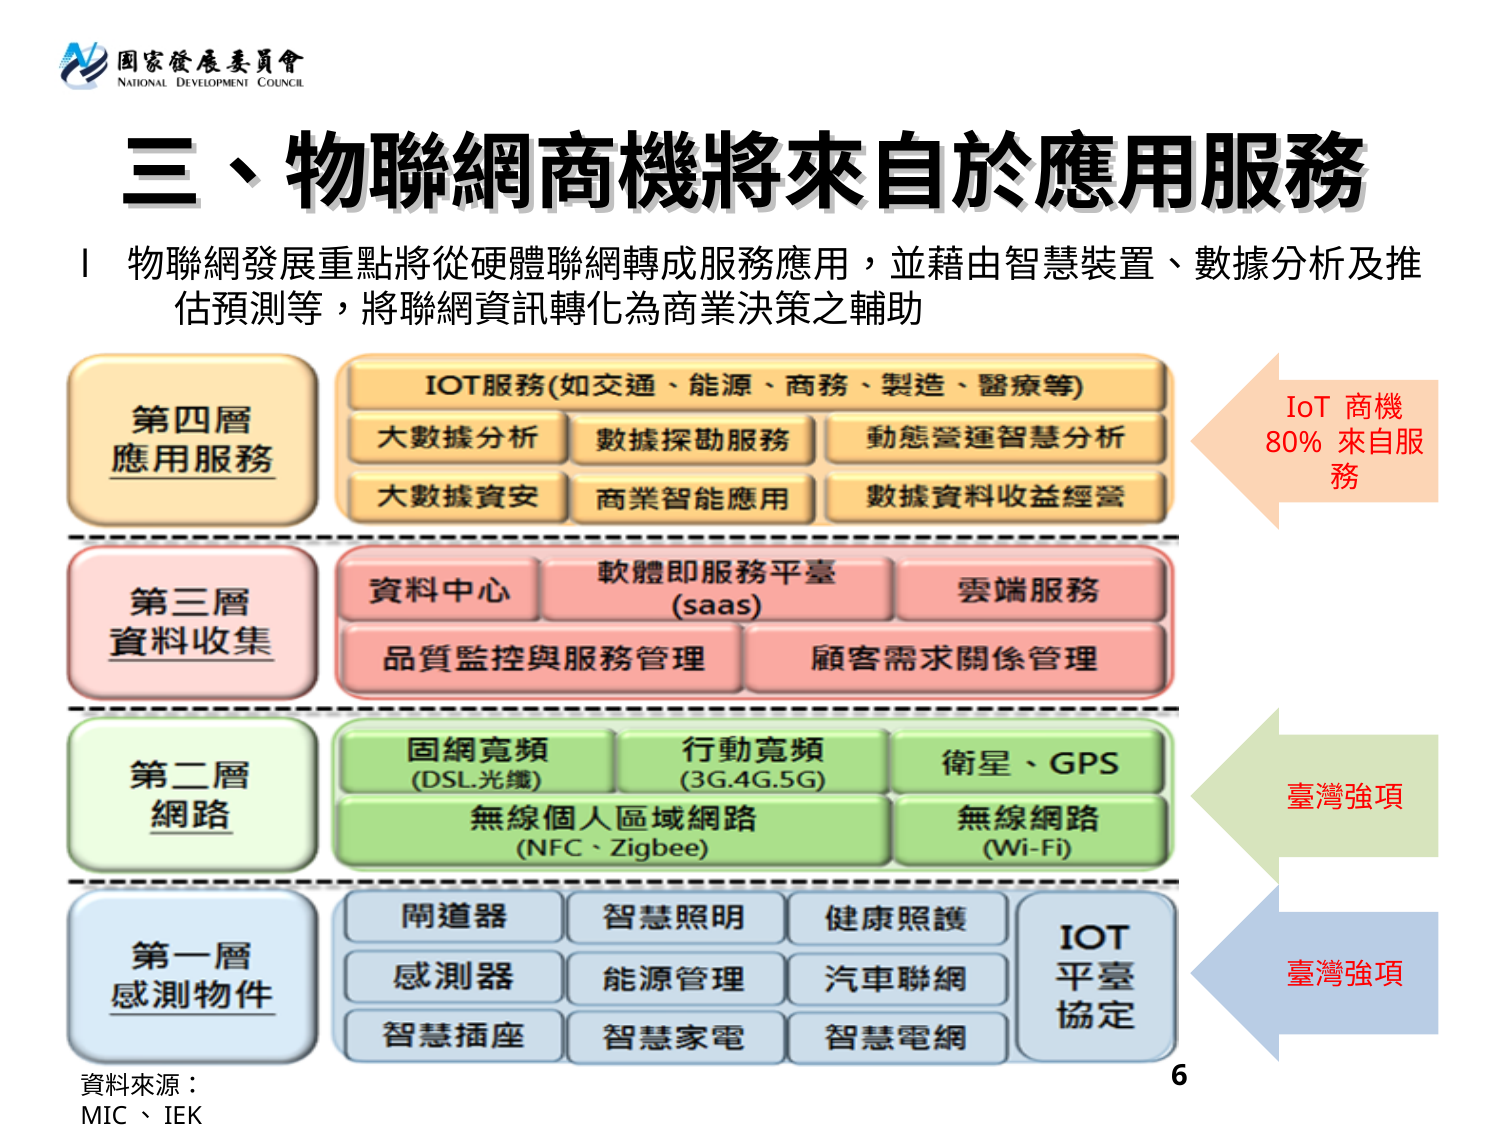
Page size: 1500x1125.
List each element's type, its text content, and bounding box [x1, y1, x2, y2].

picture [65, 352, 1179, 1067]
text_box IoT 商機 80% 來自服務 [1190, 352, 1439, 530]
text_box 臺灣強項 [1190, 707, 1439, 885]
title 三、物聯網商機將來自於應用服務 [103, 59, 1397, 233]
text_box 6 [1156, 1045, 1500, 1106]
text_box 物聯網發展重點將從硬體聯網轉成服務應用，並藉由智慧裝置、數據分析及推估預測等，將聯網資訊轉化為商業決策之輔助 [65, 233, 1438, 338]
text_box 資料來源：MIC、IEK [65, 1062, 337, 1109]
text_box 臺灣強項 [1190, 885, 1439, 1045]
